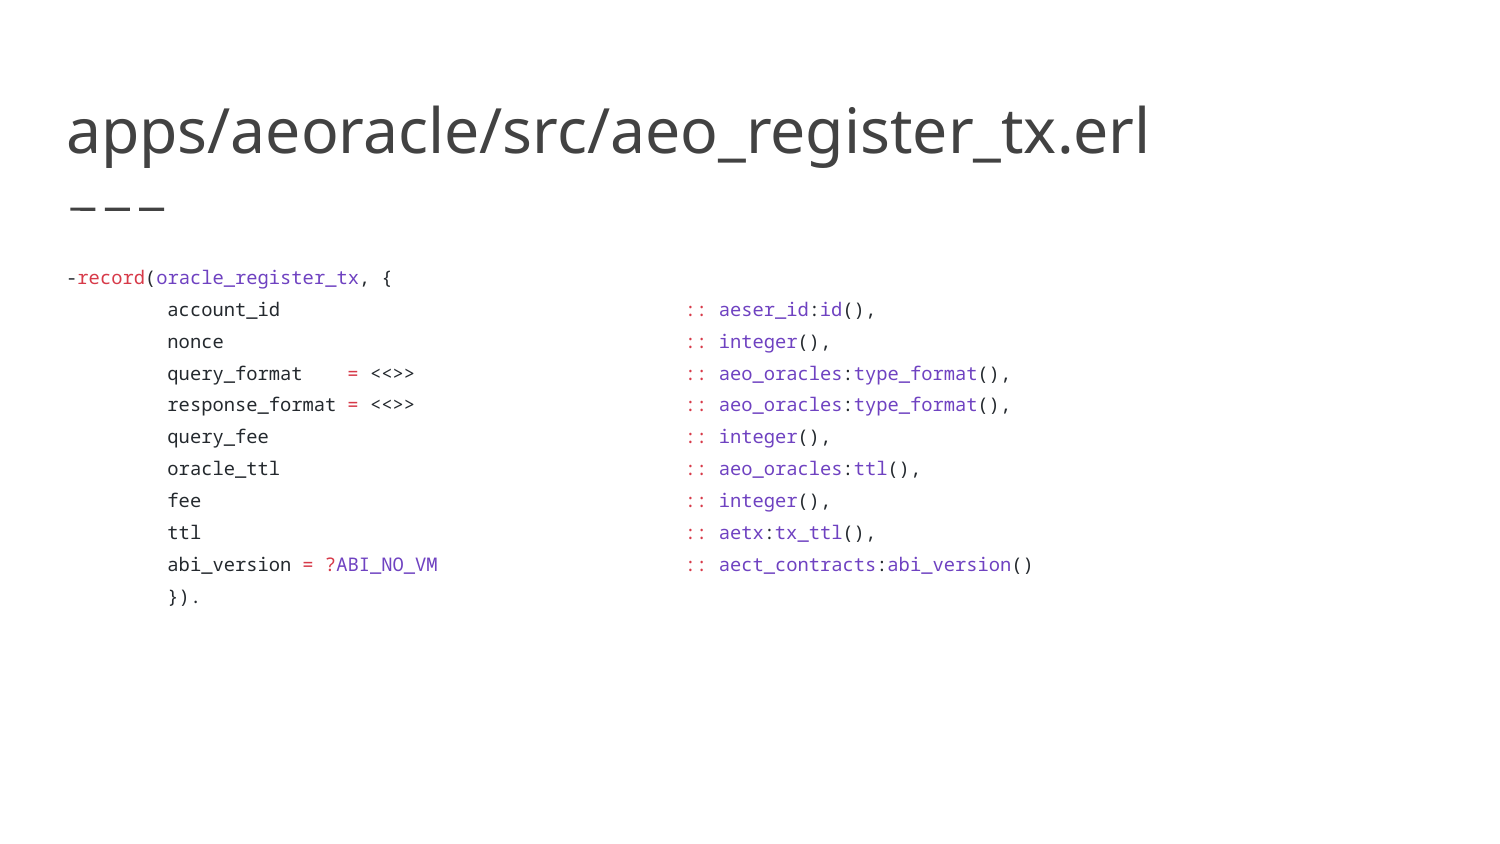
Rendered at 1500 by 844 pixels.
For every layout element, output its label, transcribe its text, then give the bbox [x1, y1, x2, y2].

list -record(oracle_register_tx, { account_id :: aeser_id:id(), nonce :: integer(), query_format = <<>> :: aeo_oracles:type_format(), response_format = <<>> :: aeo_oracles:type_format(), query_fee :: integer(), oracle_ttl :: aeo_oracles:ttl(), fee :: integer(), ttl :: aetx:tx_ttl(), abi_version = ?ABI_NO_VM :: aect_contracts:abi_version() }). [51, 240, 1449, 750]
title apps/aeoracle/src/aeo_register_tx.erl [51, 61, 1449, 182]
